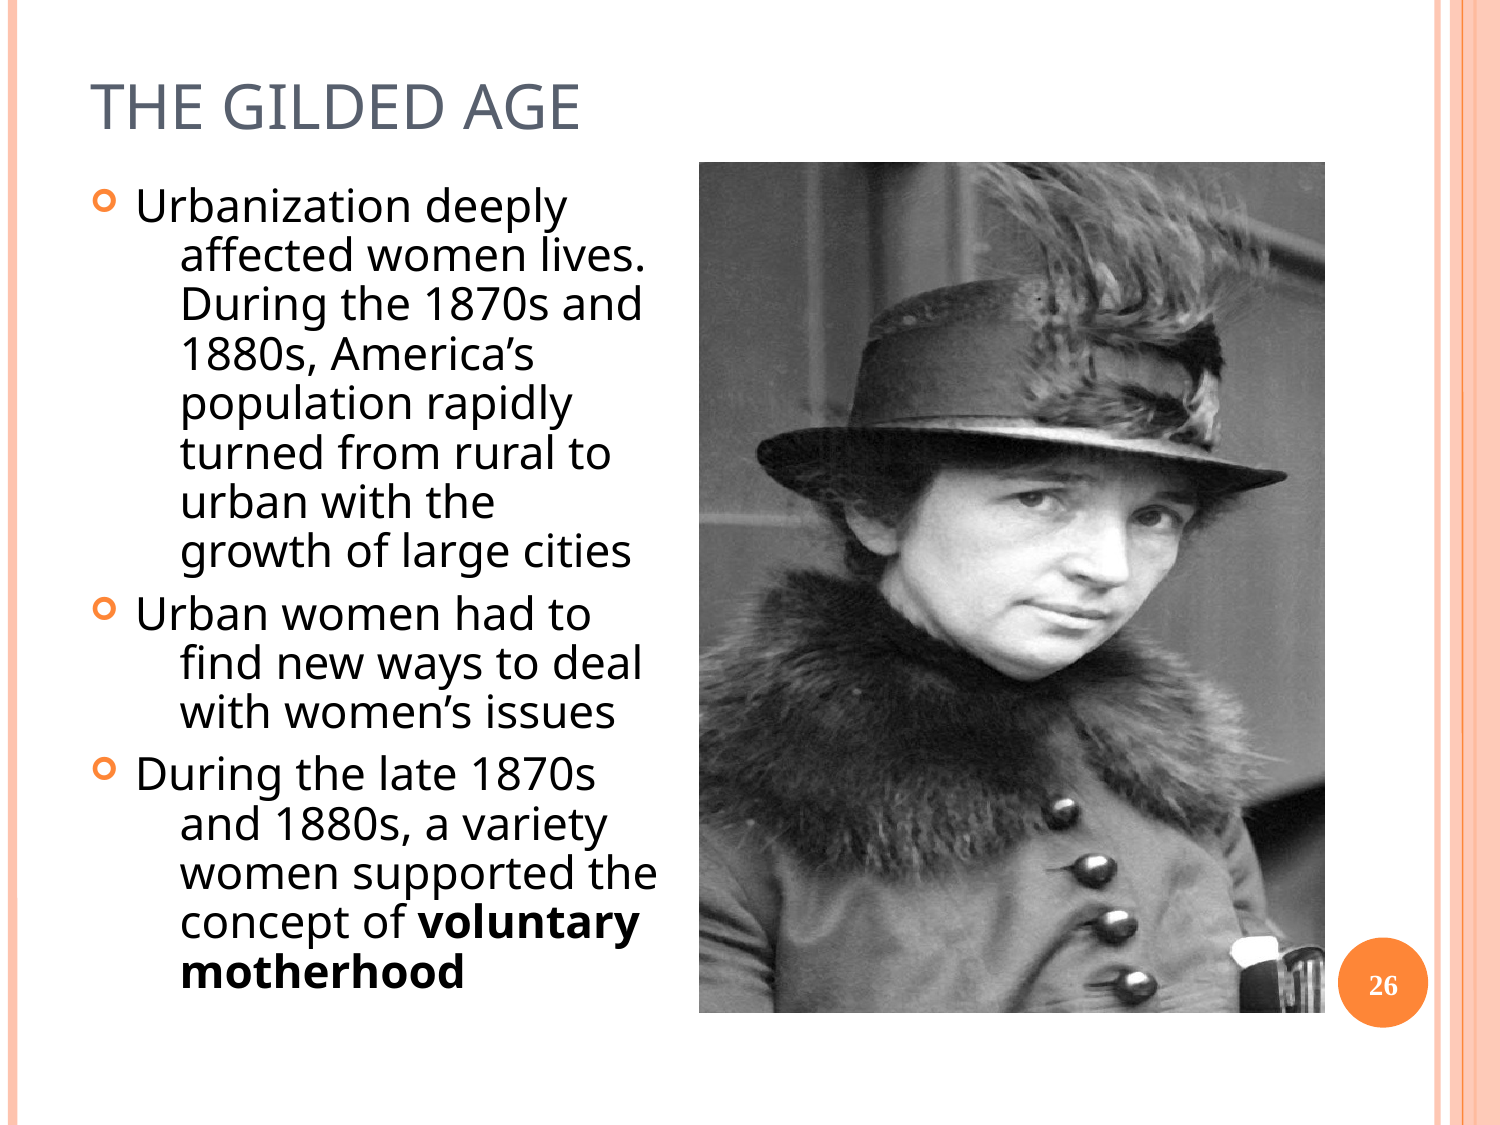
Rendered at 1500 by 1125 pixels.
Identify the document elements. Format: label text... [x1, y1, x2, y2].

list Urbanization deeply affected women lives. During the 1870s and 1880s, America’s population rapidly turned from rural to urban with the growth of large cities Urban women had to find new ways to deal with women’s issues During the late 1870s and 1880s, a variety women supported the concept of voluntary motherhood [75, 174, 676, 1013]
text_box [1333, 940, 1434, 1027]
picture [699, 162, 1325, 1013]
title The Gilded Age [75, 45, 1300, 150]
